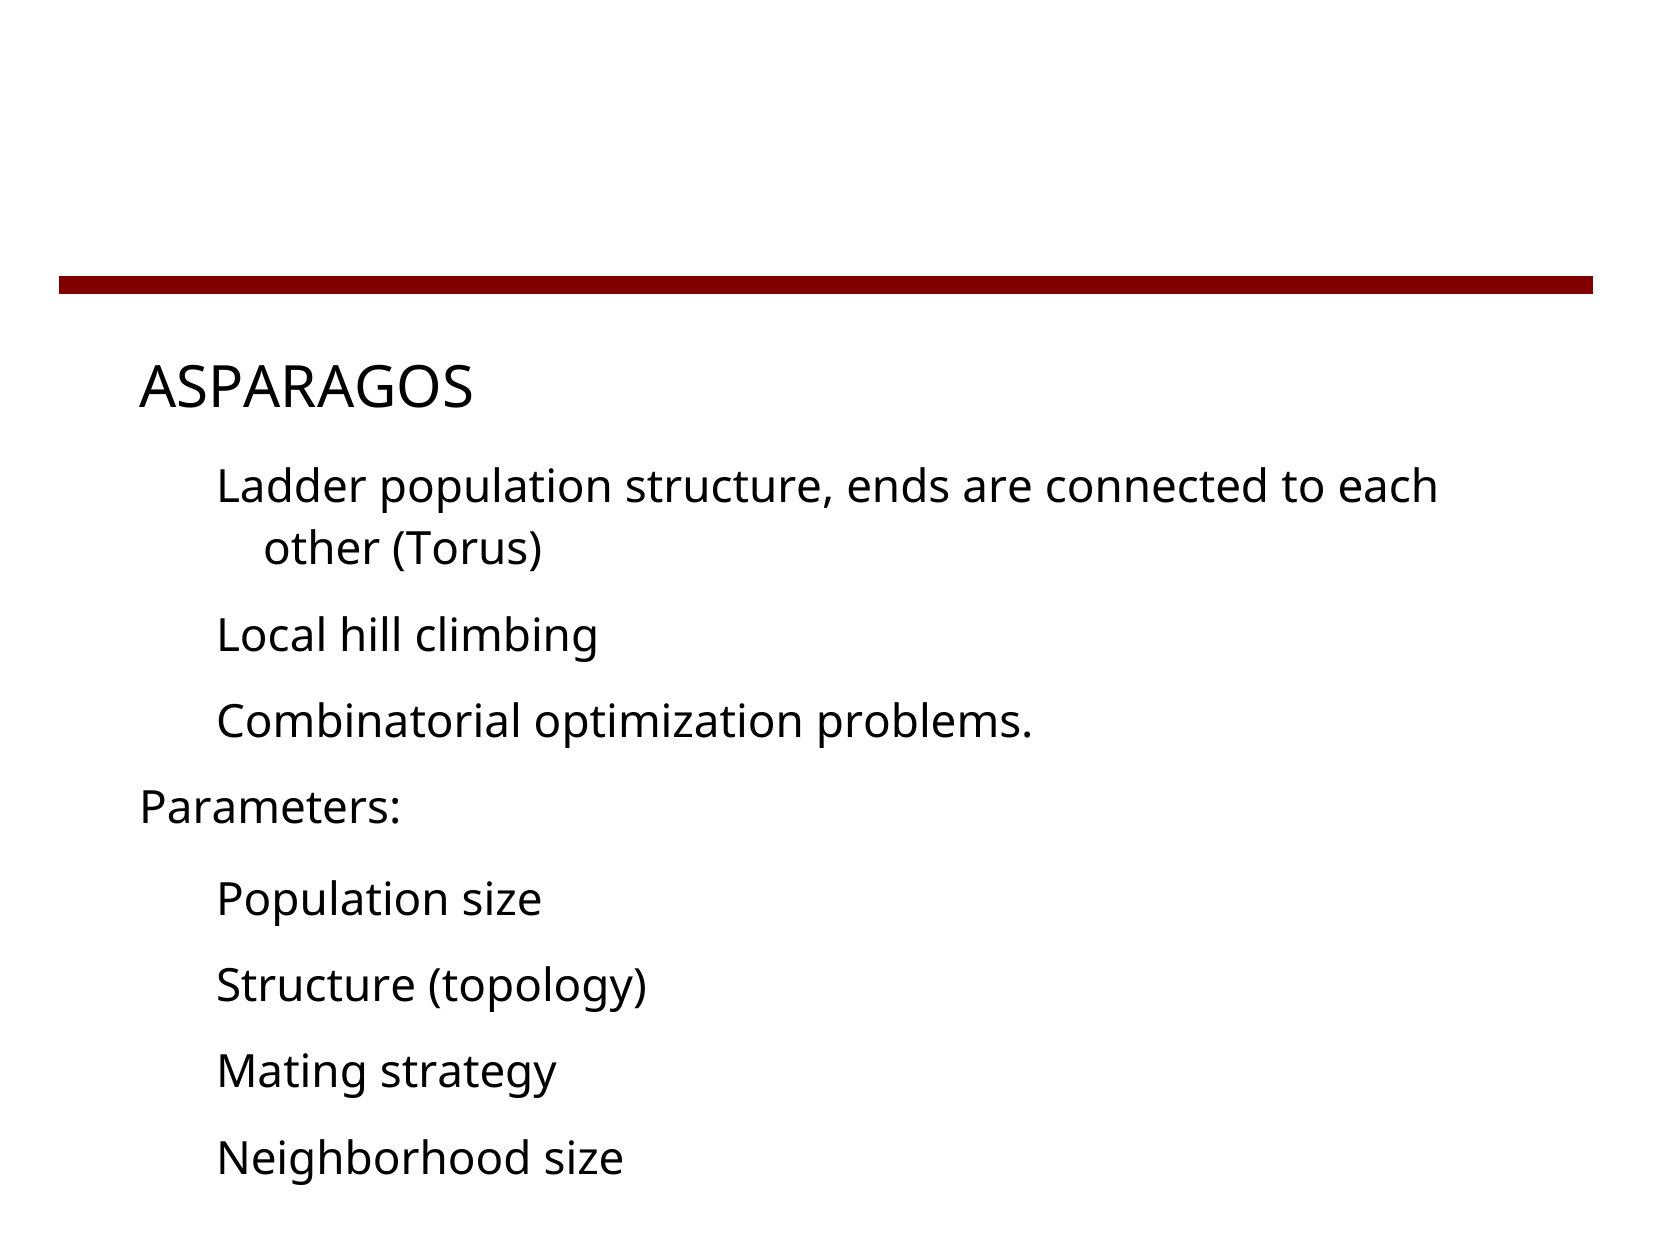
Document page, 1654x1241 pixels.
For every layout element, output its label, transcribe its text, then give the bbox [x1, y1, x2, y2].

list ASPARAGOS Ladder population structure, ends are connected to each other (Torus) Local hill climbing Combinatorial optimization problems. Parameters: Population size Structure (topology) Mating strategy Neighborhood size [121, 344, 1534, 1127]
